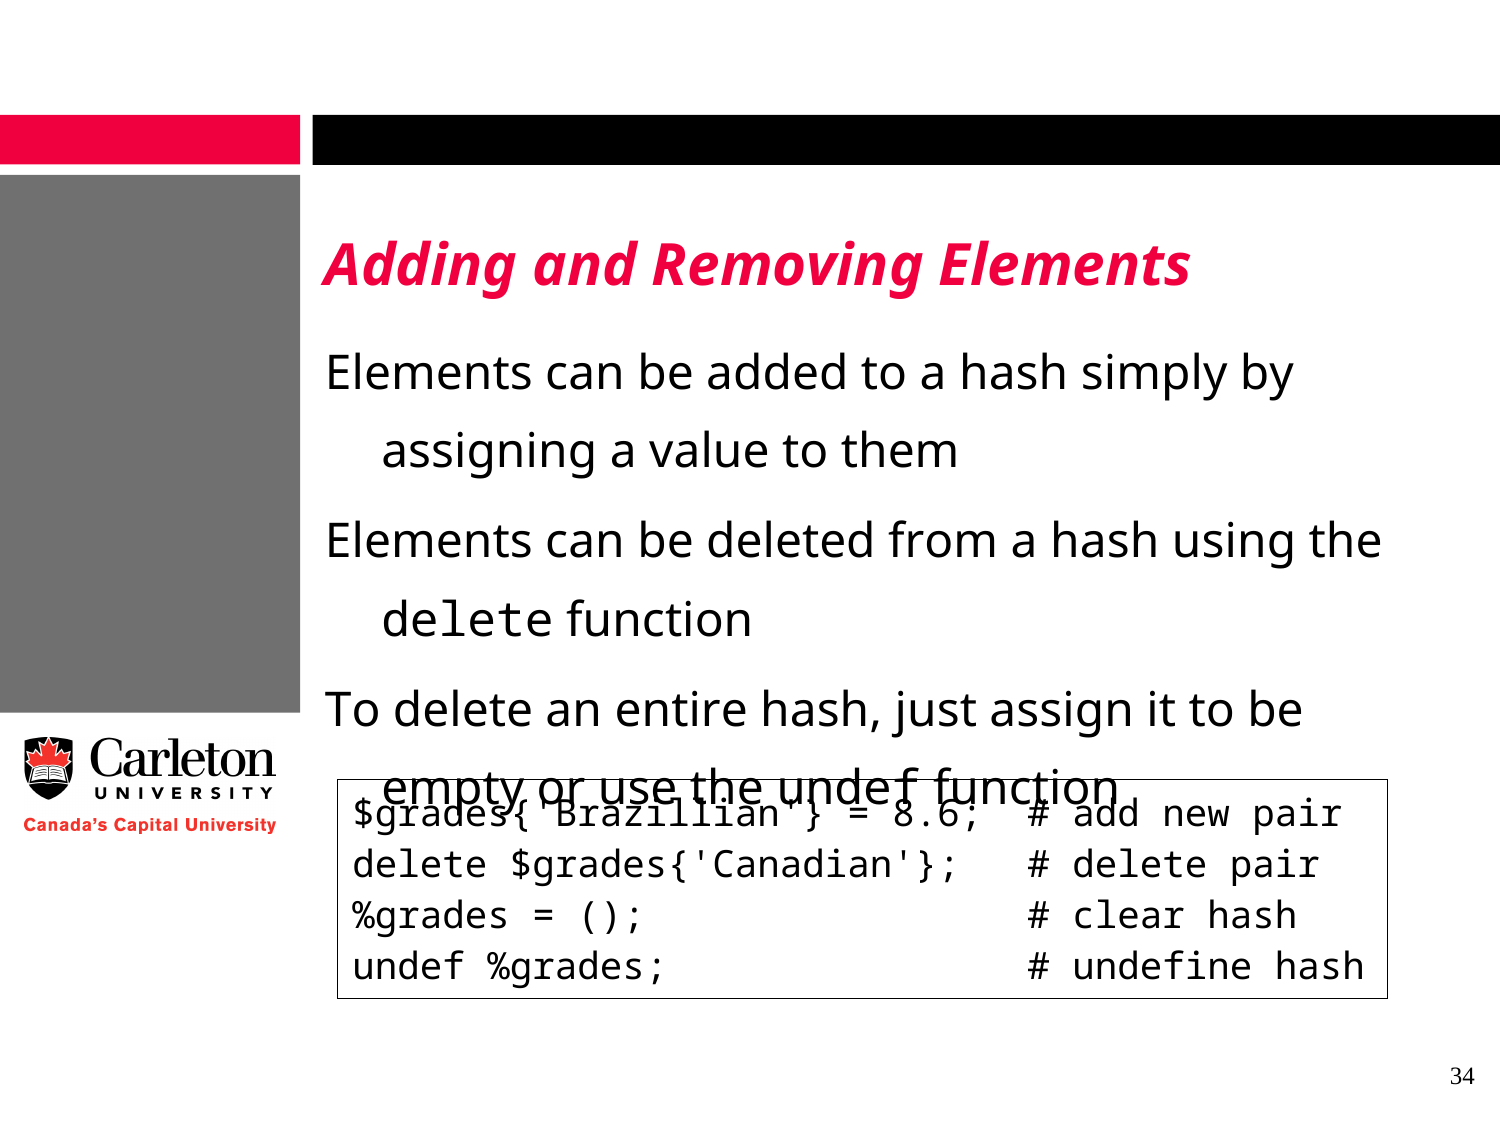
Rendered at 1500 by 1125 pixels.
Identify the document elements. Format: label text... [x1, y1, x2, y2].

text_box $grades{'Brazillian'} = 8.6; # add new pair delete $grades{'Canadian'}; # delete pair %grades = (); # clear hash undef %grades; # undefine hash [337, 779, 1388, 976]
list Elements can be added to a hash simply by assigning a value to them Elements can be deleted from a hash using the delete function To delete an entire hash, just assign it to be empty or use the undef function [324, 324, 1450, 1036]
picture [24, 737, 276, 834]
title Adding and Removing Elements [324, 194, 1450, 324]
